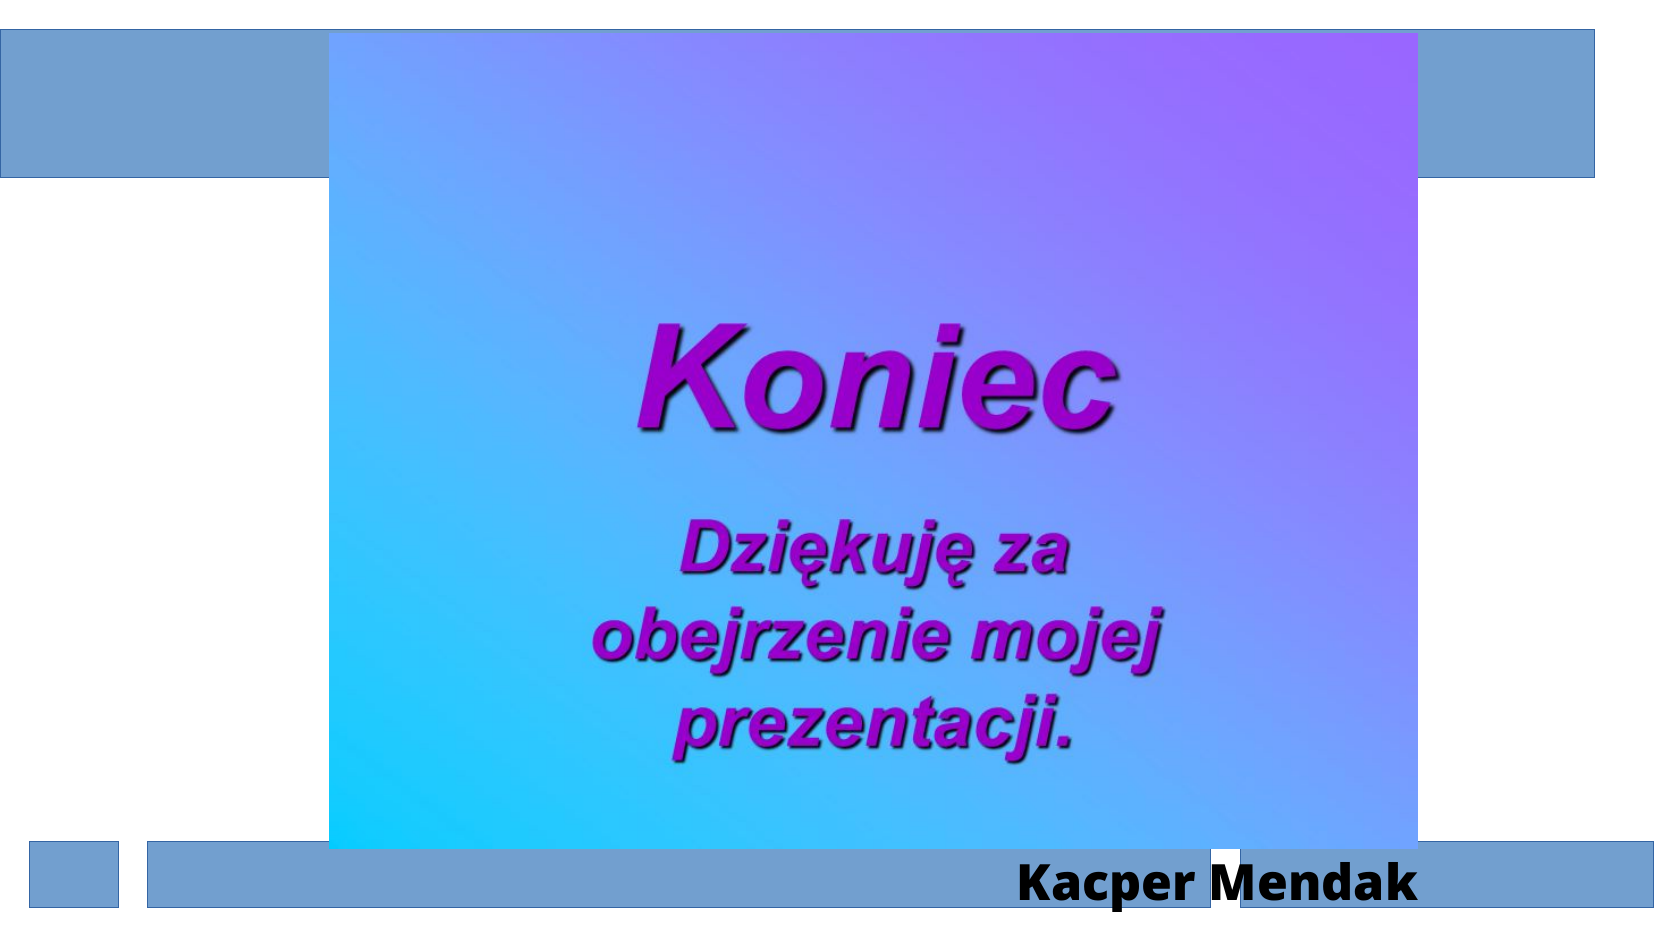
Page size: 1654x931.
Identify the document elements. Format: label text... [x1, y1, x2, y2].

title Kacper Mendak [1003, 797, 1654, 916]
picture [329, 33, 1418, 849]
